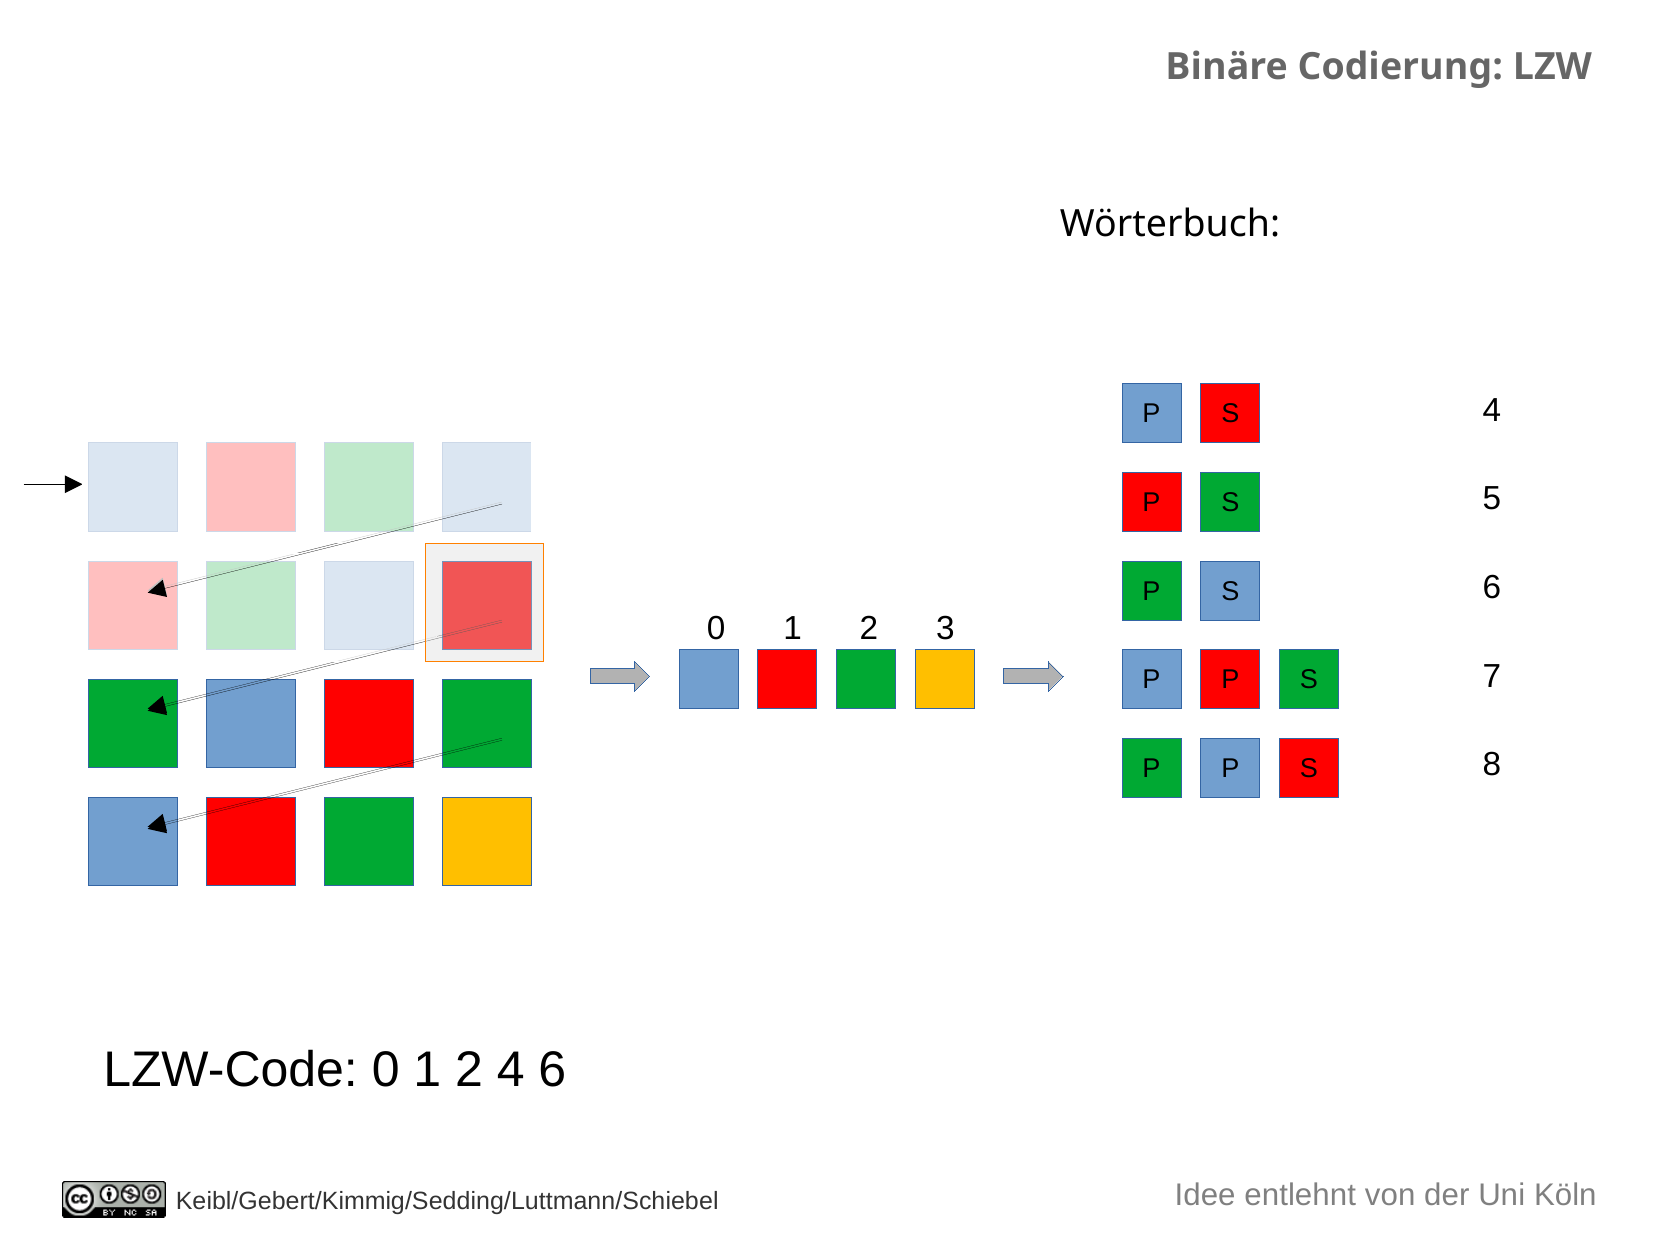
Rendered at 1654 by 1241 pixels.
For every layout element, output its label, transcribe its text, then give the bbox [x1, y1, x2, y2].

text_box [206, 679, 261, 693]
text_box Idee entlehnt von der Uni Köln [1145, 1169, 1613, 1219]
text_box [1003, 661, 1064, 692]
text_box P [1122, 738, 1182, 798]
text_box P [1122, 649, 1182, 709]
text_box 7 [1467, 649, 1506, 702]
text_box [396, 763, 414, 768]
text_box [442, 797, 532, 886]
text_box [206, 797, 262, 811]
text_box [679, 649, 739, 709]
picture [62, 1181, 166, 1218]
text_box [442, 679, 532, 768]
text_box P [1122, 472, 1182, 532]
text_box LZW-Code: 0 1 2 4 6 [88, 1033, 1565, 1105]
text_box 1 [768, 602, 807, 655]
text_box S [1279, 649, 1339, 709]
text_box [206, 797, 296, 886]
text_box 2 [844, 602, 884, 655]
text_box S [1279, 738, 1339, 798]
text_box [915, 649, 975, 709]
text_box Binäre Codierung: LZW [1150, 31, 1610, 83]
text_box 6 [1467, 561, 1506, 613]
text_box [836, 649, 896, 709]
text_box P [1122, 561, 1182, 621]
text_box 3 [921, 602, 960, 655]
text_box [206, 679, 296, 768]
text_box 8 [1467, 738, 1506, 791]
text_box 0 [692, 602, 731, 655]
text_box S [1200, 383, 1260, 443]
text_box [82, 434, 544, 662]
text_box [757, 649, 817, 709]
text_box [324, 679, 414, 768]
text_box [88, 679, 178, 768]
text_box P [1200, 649, 1260, 709]
text_box S [1200, 561, 1260, 621]
text_box 4 [1467, 383, 1506, 436]
text_box S [1200, 472, 1260, 532]
text_box Wörterbuch: [1045, 189, 1548, 246]
text_box [324, 797, 414, 886]
text_box P [1122, 383, 1182, 443]
text_box [590, 661, 650, 692]
text_box [88, 797, 178, 886]
text_box 5 [1467, 472, 1506, 525]
text_box P [1200, 738, 1260, 798]
